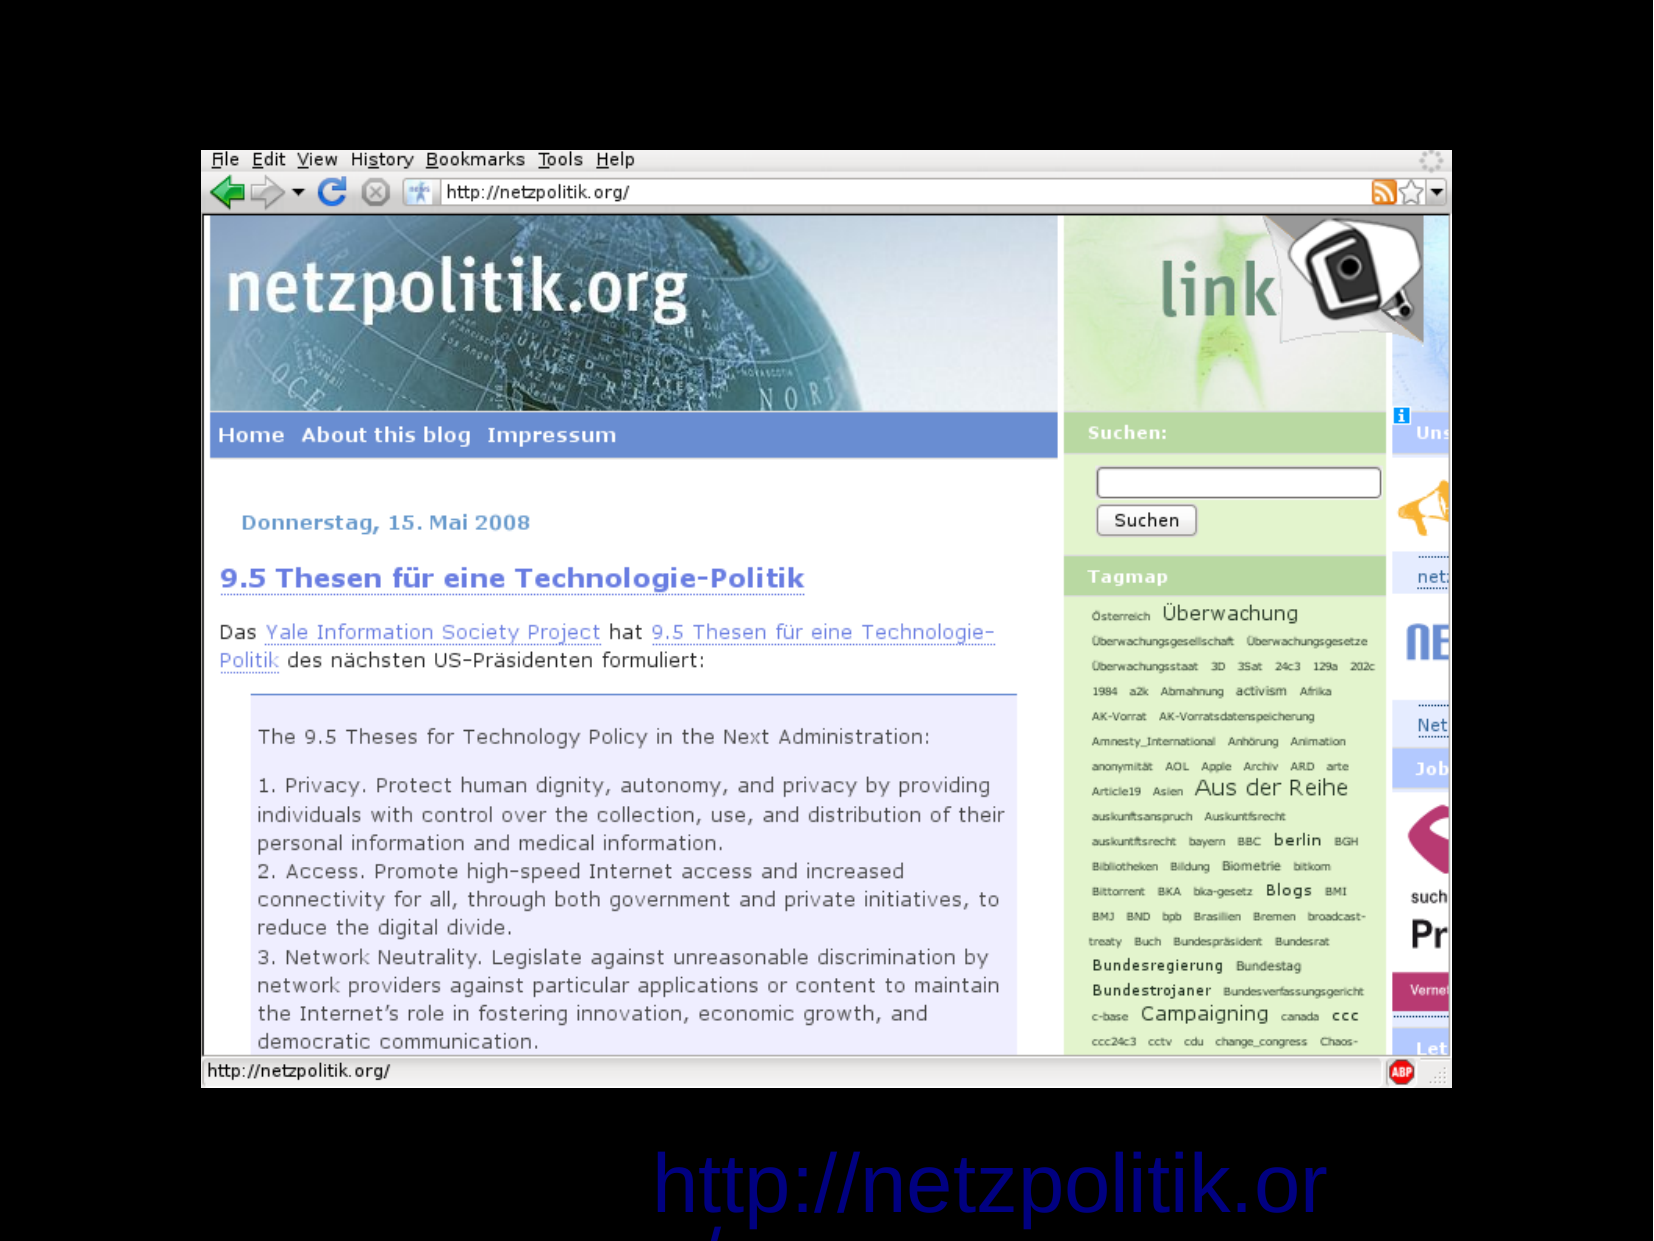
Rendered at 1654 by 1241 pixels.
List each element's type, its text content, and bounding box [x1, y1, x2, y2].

text_box http://netzpolitik.org/ [637, 1130, 1388, 1238]
picture [201, 150, 1452, 1088]
